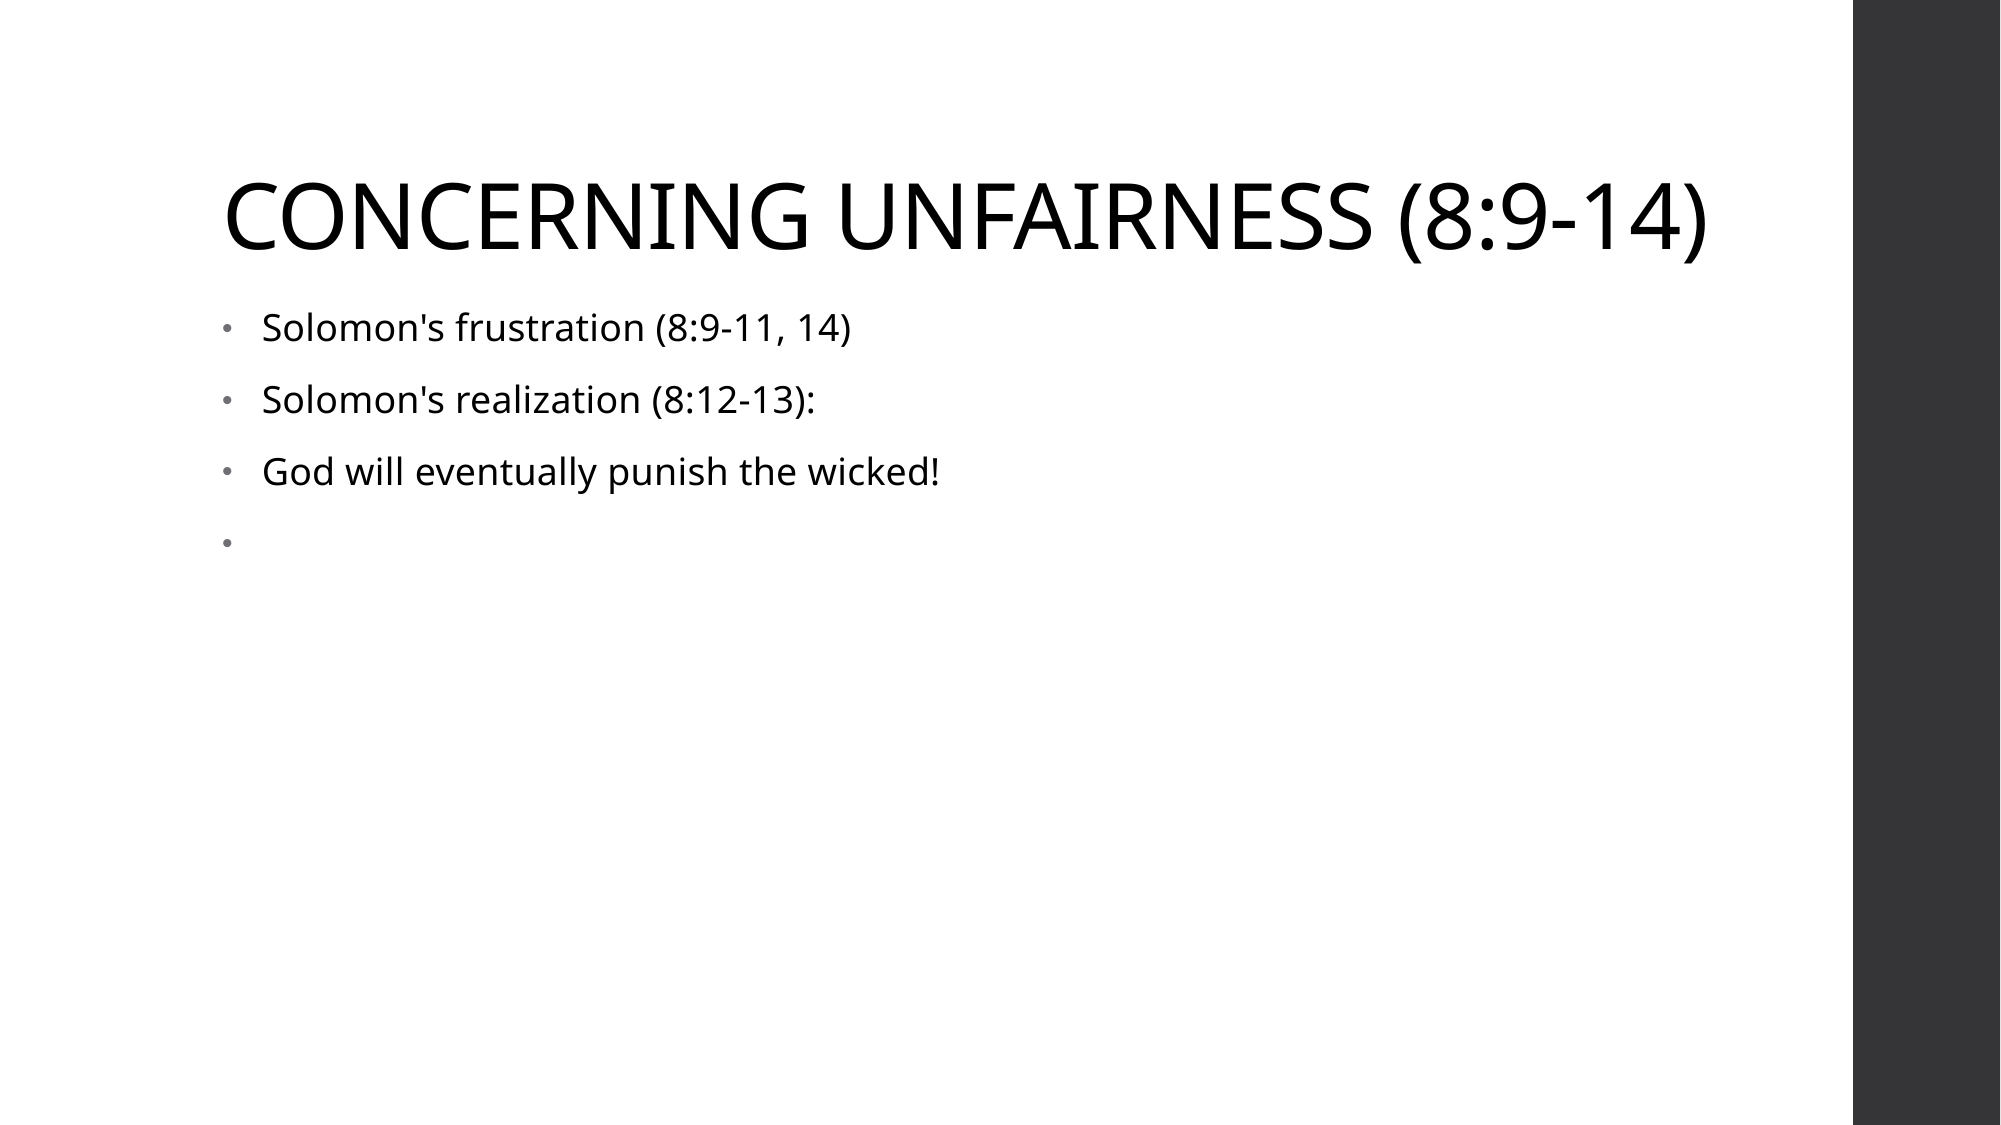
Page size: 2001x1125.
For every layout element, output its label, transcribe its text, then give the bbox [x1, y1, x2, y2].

list Solomon's frustration (8:9-11, 14) Solomon's realization (8:12-13): God will eventually punish the wicked! [206, 299, 1617, 1014]
title CONCERNING UNFAIRNESS (8:9-14) [206, 60, 1797, 278]
